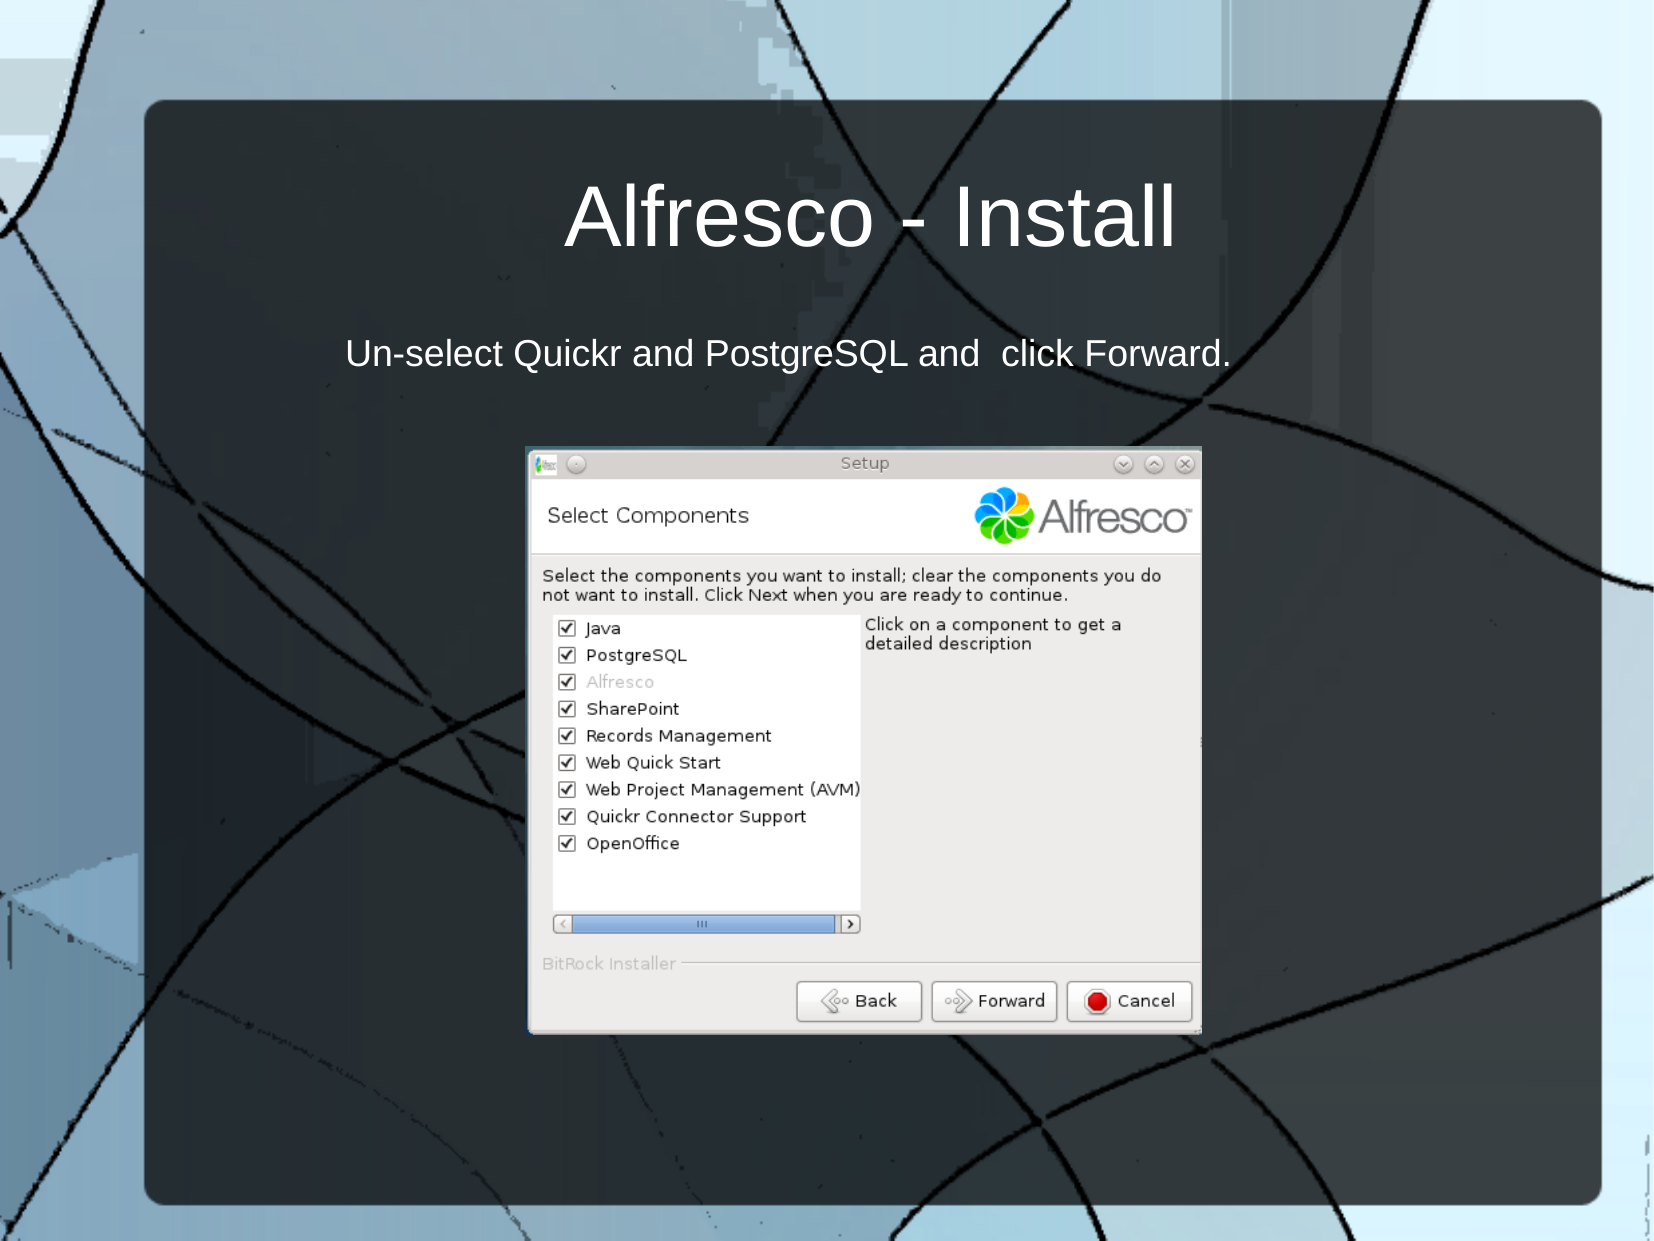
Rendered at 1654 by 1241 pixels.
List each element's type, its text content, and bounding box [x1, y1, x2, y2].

text_box Un-select Quickr and PostgreSQL and click Forward. [330, 325, 1516, 595]
title Alfresco - Install [159, 108, 1583, 325]
picture [0, 0, 1654, 1241]
